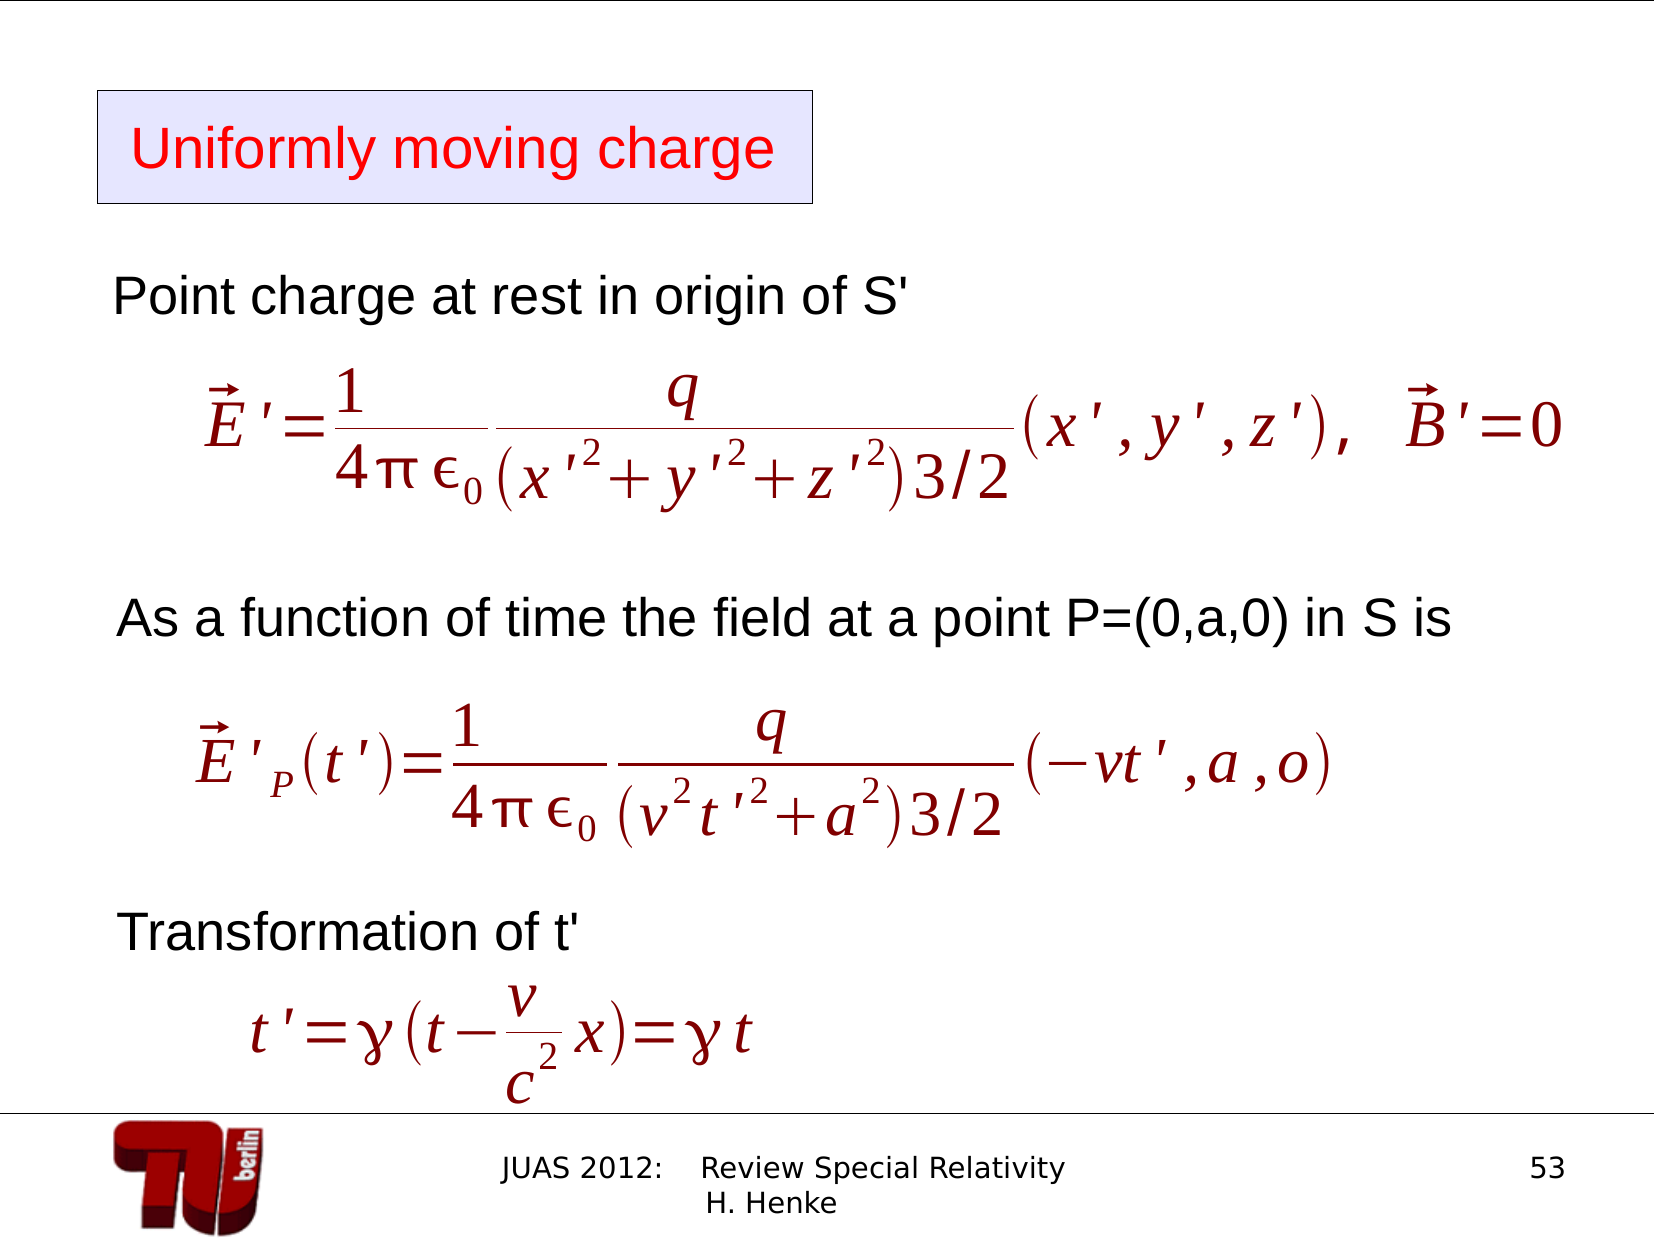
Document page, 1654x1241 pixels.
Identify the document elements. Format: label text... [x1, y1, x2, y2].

text_box Transformation of t' [101, 894, 755, 970]
chart [185, 683, 1340, 852]
text_box As a function of time the field at a point P=(0,a,0) in S is [101, 579, 1521, 656]
chart [194, 346, 1571, 515]
picture [112, 1119, 265, 1238]
text_box Uniformly moving charge [115, 108, 825, 189]
text_box [97, 90, 813, 204]
text_box Point charge at rest in origin of S' [97, 258, 975, 334]
chart [243, 956, 759, 1118]
